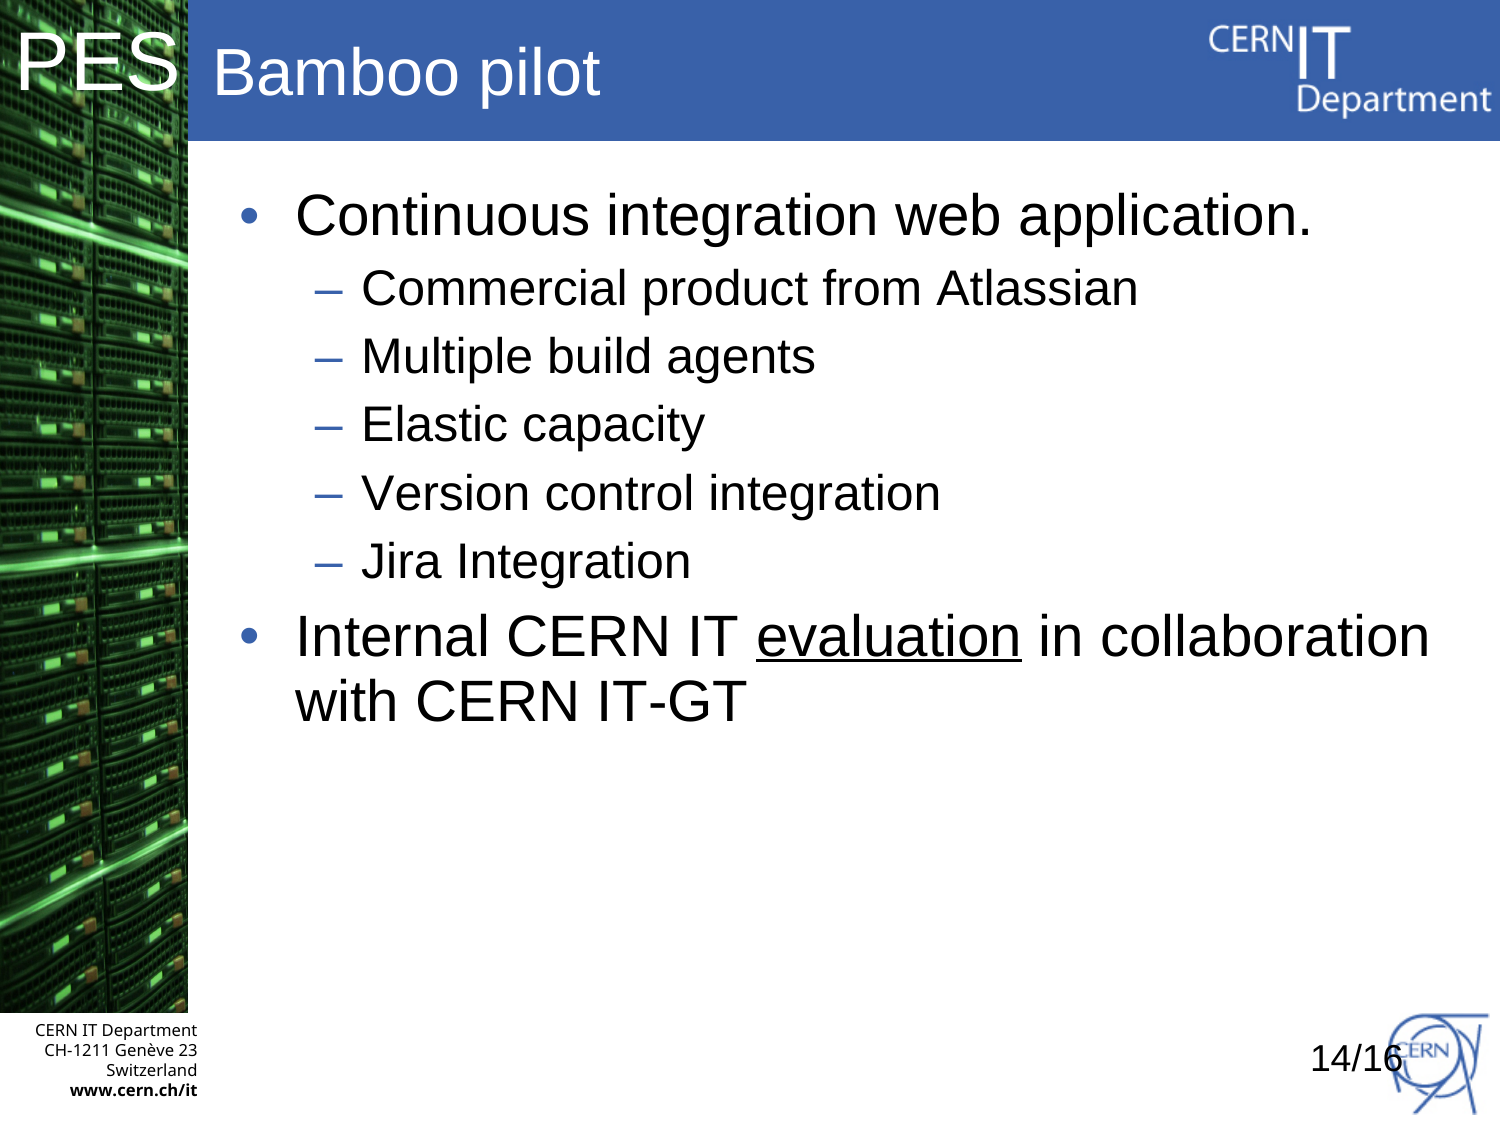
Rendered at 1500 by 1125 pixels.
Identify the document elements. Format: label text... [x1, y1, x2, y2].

picture [1387, 1012, 1490, 1115]
picture [1125, 0, 1500, 141]
list Continuous integration web application. Commercial product from Atlassian Multiple build agents Elastic capacity Version control integration Jira Integration Internal CERN IT evaluation in collaboration with CERN IT-GT [224, 174, 1463, 828]
title Bamboo pilot [212, 0, 1125, 160]
picture [0, 0, 212, 1013]
text_box <number>/16 [1165, 1026, 1419, 1097]
